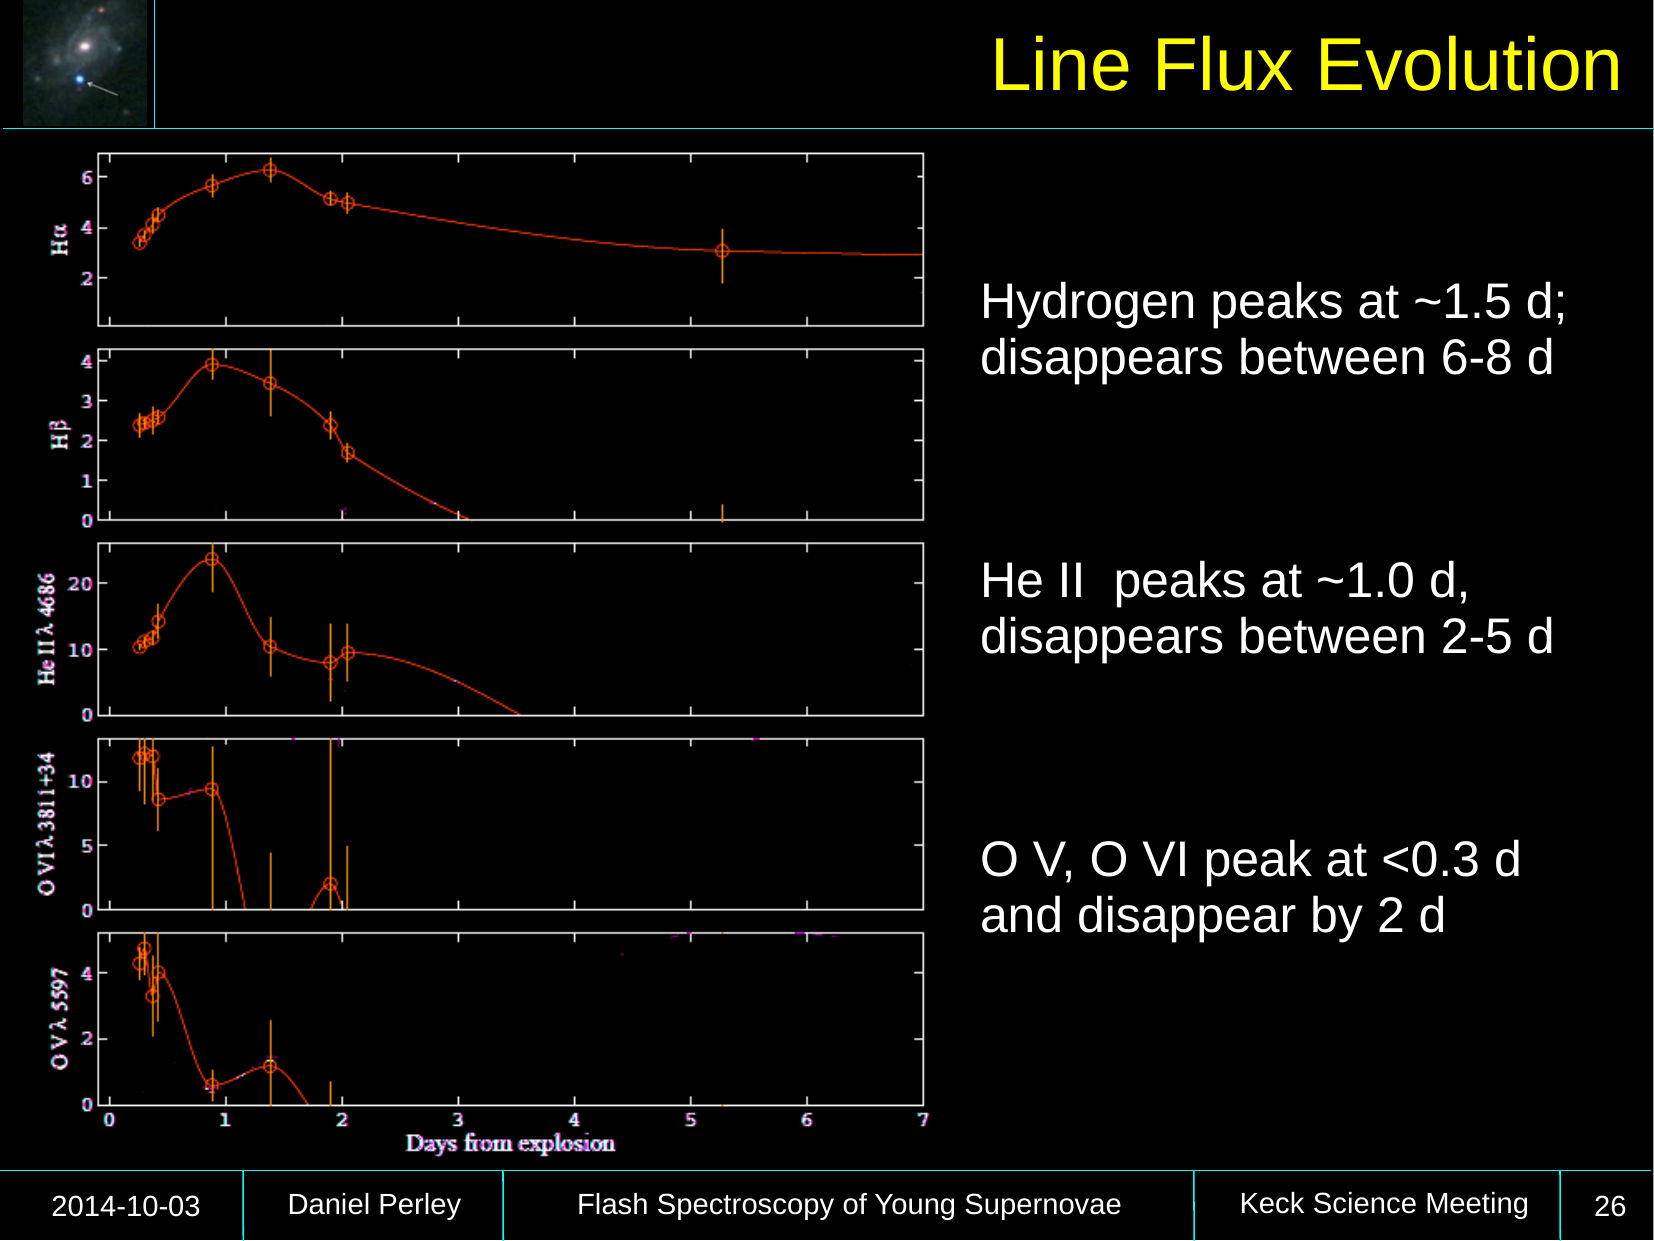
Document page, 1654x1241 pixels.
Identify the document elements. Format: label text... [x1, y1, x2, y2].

picture [23, 0, 147, 126]
text_box Hydrogen peaks at ~1.5 d; disappears between 6-8 d He II peaks at ~1.0 d, disappears between 2-5 d O V, O VI peak at <0.3 d and disappear by 2 d [965, 266, 1607, 1156]
picture [8, 138, 946, 1163]
title Line Flux Evolution [187, 21, 1624, 108]
